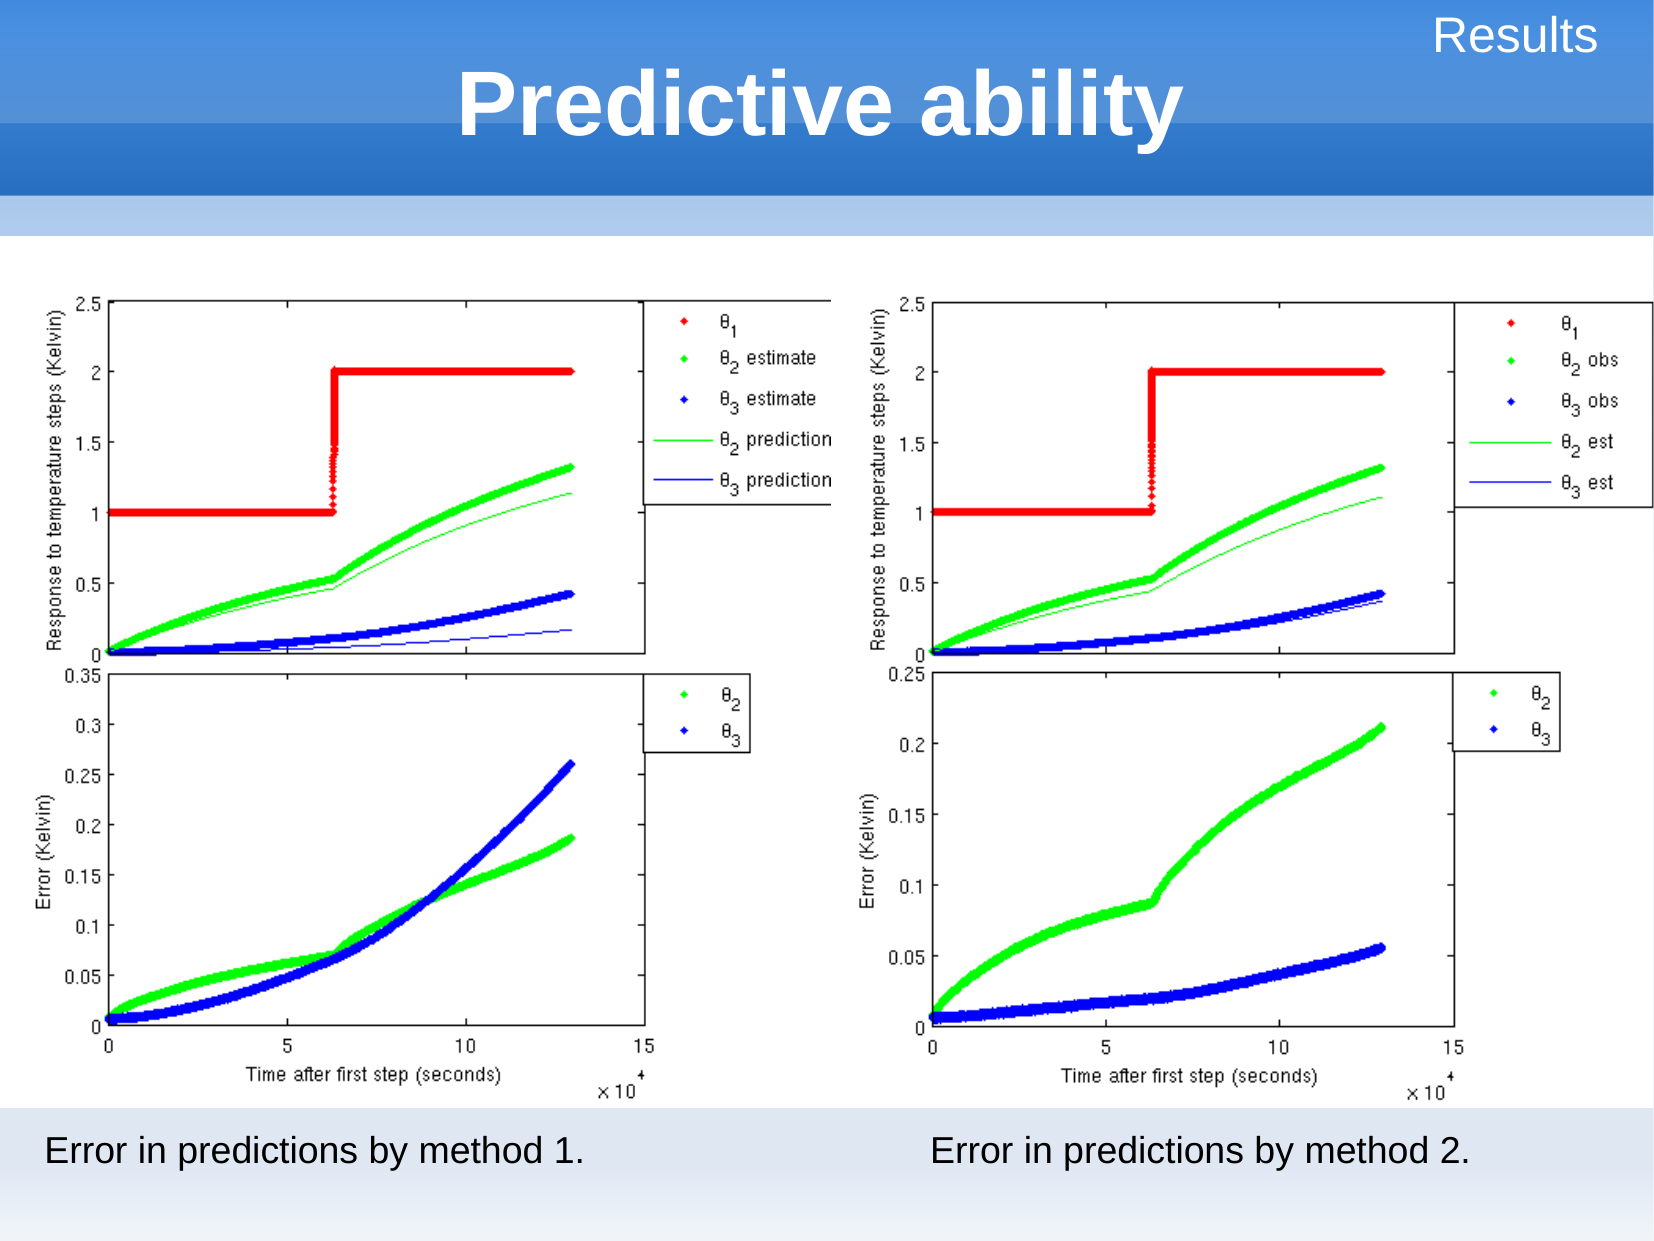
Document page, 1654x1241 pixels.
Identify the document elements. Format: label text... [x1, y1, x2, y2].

text_box Error in predictions by method 2. [915, 1122, 1625, 1179]
text_box Error in predictions by method 1. [29, 1122, 739, 1179]
picture [0, 0, 1654, 1241]
title Predictive ability [76, 0, 1565, 208]
text_box Results [1417, 0, 1654, 71]
